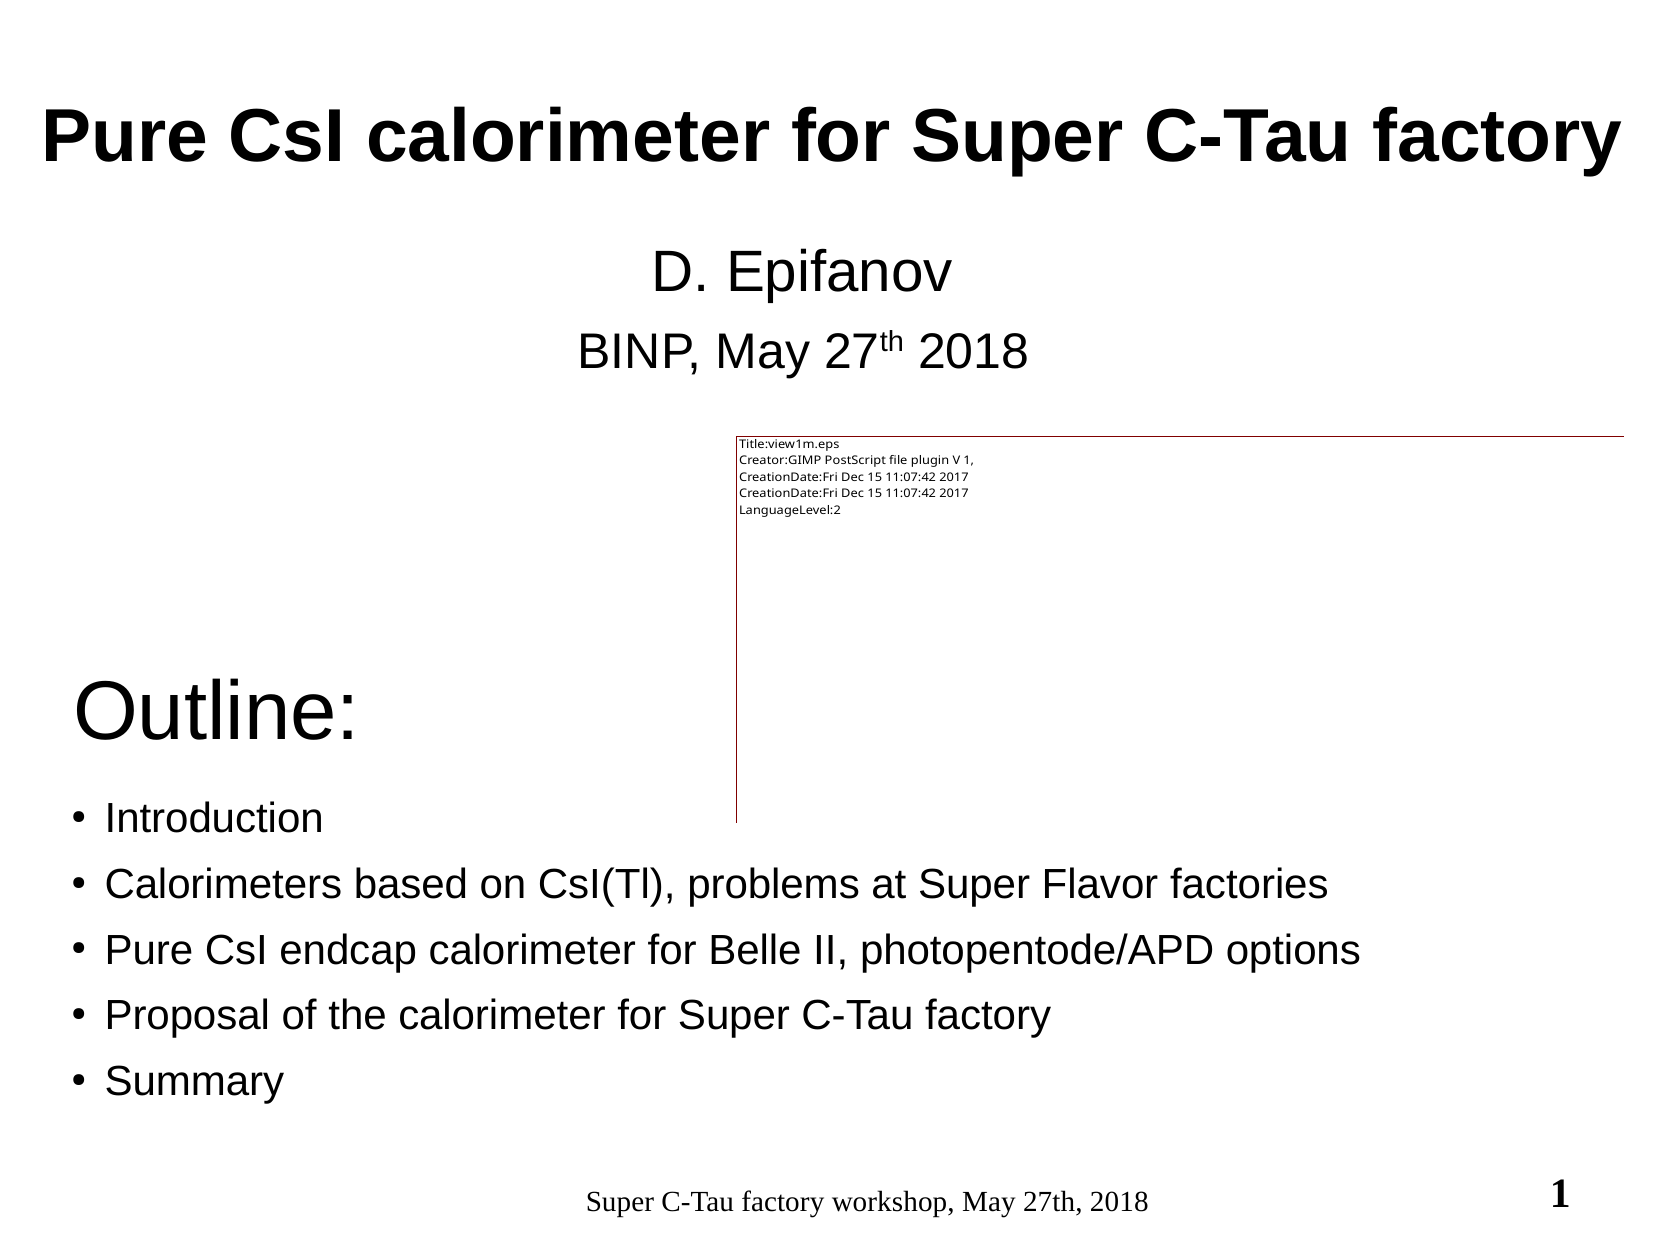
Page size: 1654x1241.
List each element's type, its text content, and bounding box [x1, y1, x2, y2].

picture [735, 435, 1624, 823]
title D. Epifanov [480, 212, 1126, 331]
title Outline: [45, 660, 436, 763]
list Introduction Calorimeters based on CsI(Tl), problems at Super Flavor factories Pure CsI endcap calorimeter for Belle II, photopentode/APD options Proposal of the calorimeter for Super C-Tau factory Summary [60, 795, 1396, 1120]
title BINP, May 27th 2018 [525, 300, 1111, 403]
title Pure CsI calorimeter for Super C-Tau factory [30, 15, 1636, 257]
